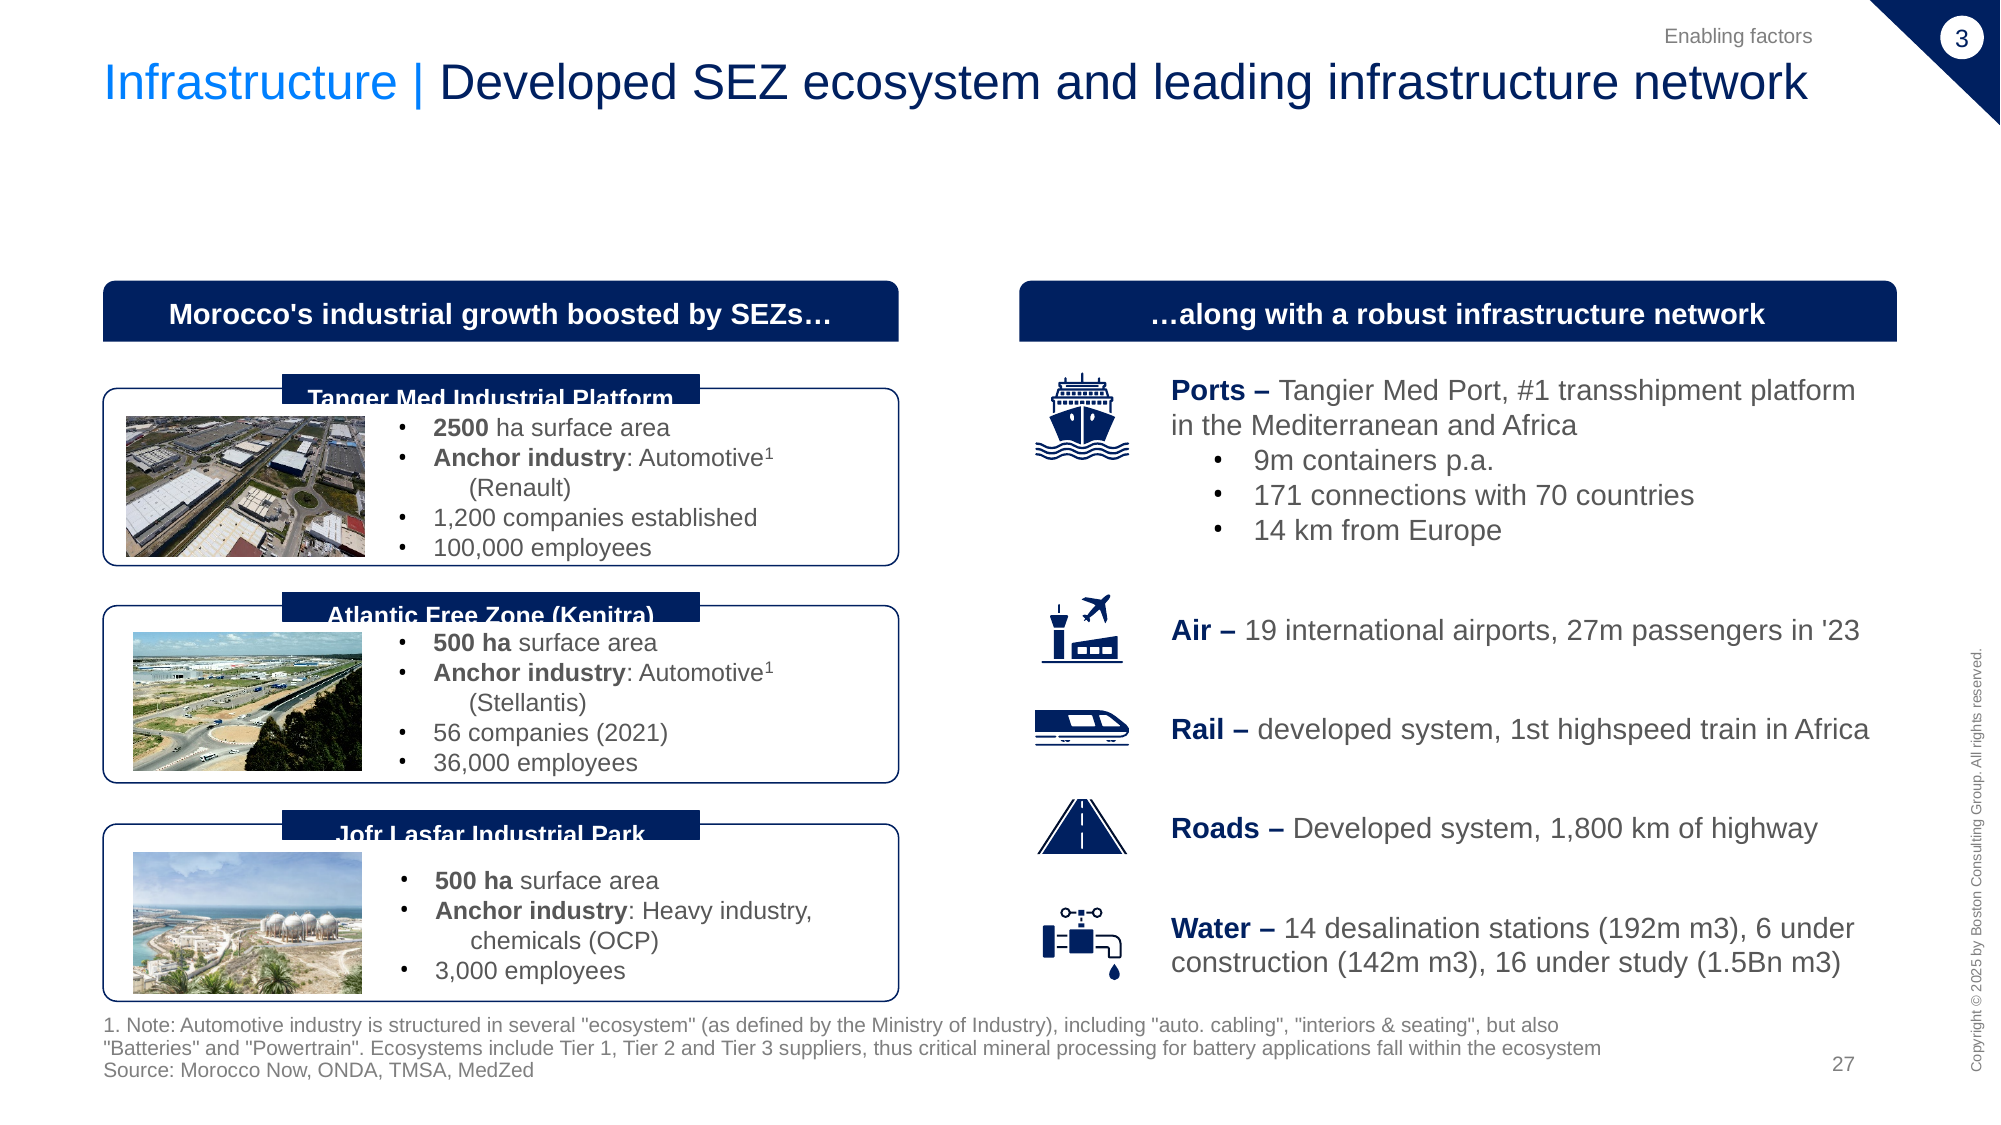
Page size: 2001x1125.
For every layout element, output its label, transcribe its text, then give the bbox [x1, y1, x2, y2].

text_box [1035, 710, 1129, 738]
text_box Ports – Tangier Med Port, #1 transshipment platform in the Mediterranean and Africa 9m containers p.a. 171 connections with 70 countries 14 km from Europe [1156, 362, 1897, 555]
text_box [1042, 925, 1055, 958]
text_box 3 [1940, 15, 1984, 60]
text_box [1035, 740, 1130, 746]
text_box [1086, 907, 1103, 919]
text_box [1081, 594, 1111, 624]
text_box 500 ha surface area Anchor industry: Automotive1 (Stellantis) 56 companies (2021) 36,000 employees [362, 640, 882, 762]
text_box [1060, 907, 1077, 919]
picture [133, 632, 362, 771]
text_box 500 ha surface area Anchor industry: Heavy industry, chemicals (OCP) 3,000 employees [364, 863, 883, 985]
text_box [1050, 615, 1069, 628]
text_box [1095, 934, 1122, 959]
text_box [1109, 963, 1120, 981]
text_box Tanger Med Industrial Platform [283, 375, 699, 404]
title Infrastructure | Developed SEZ ecosystem and leading infrastructure network [103, 55, 1897, 165]
text_box [1071, 636, 1118, 659]
text_box Rail – developed system, 1st highspeed train in Africa [1156, 702, 1897, 754]
text_box Jofr Lasfar Industrial Park [283, 811, 699, 839]
text_box [1069, 929, 1094, 954]
picture [126, 416, 365, 557]
text_box [1037, 799, 1128, 855]
text_box Morocco's industrial growth boosted by SEZs… [103, 280, 899, 342]
text_box 1. Note: Automotive industry is structured in several "ecosystem" (as defined by the Ministry of Industry), including "auto. cabling", "interiors & seating", but also "Batteries" and "Powertrain". Ecosystems include Tier 1, Tier 2 and Tier 3 suppliers, thus critical mineral processing for battery applications fall within the ecosystem Source: Morocco Now, ONDA, TMSA, MedZed [103, 1015, 1638, 1082]
text_box Roads – Developed system, 1,800 km of highway [1156, 801, 1897, 853]
text_box 2500 ha surface area Anchor industry: Automotive1 (Renault) 1,200 companies established 100,000 employees [365, 425, 882, 548]
text_box …along with a robust infrastructure network [1019, 280, 1897, 342]
text_box [1035, 372, 1130, 460]
text_box Air – 19 international airports, 27m passengers in '23 [1156, 603, 1897, 654]
text_box [1053, 630, 1065, 659]
text_box [1078, 909, 1085, 916]
text_box Enabling factors [1664, 14, 1881, 56]
picture [133, 853, 362, 994]
text_box Atlantic Free Zone (Kenitra) [283, 592, 699, 621]
text_box Water – 14 desalination stations (192m m3), 6 under construction (142m m3), 16 under study (1.5Bn m3) [1156, 900, 1897, 987]
text_box [1869, 0, 2000, 126]
